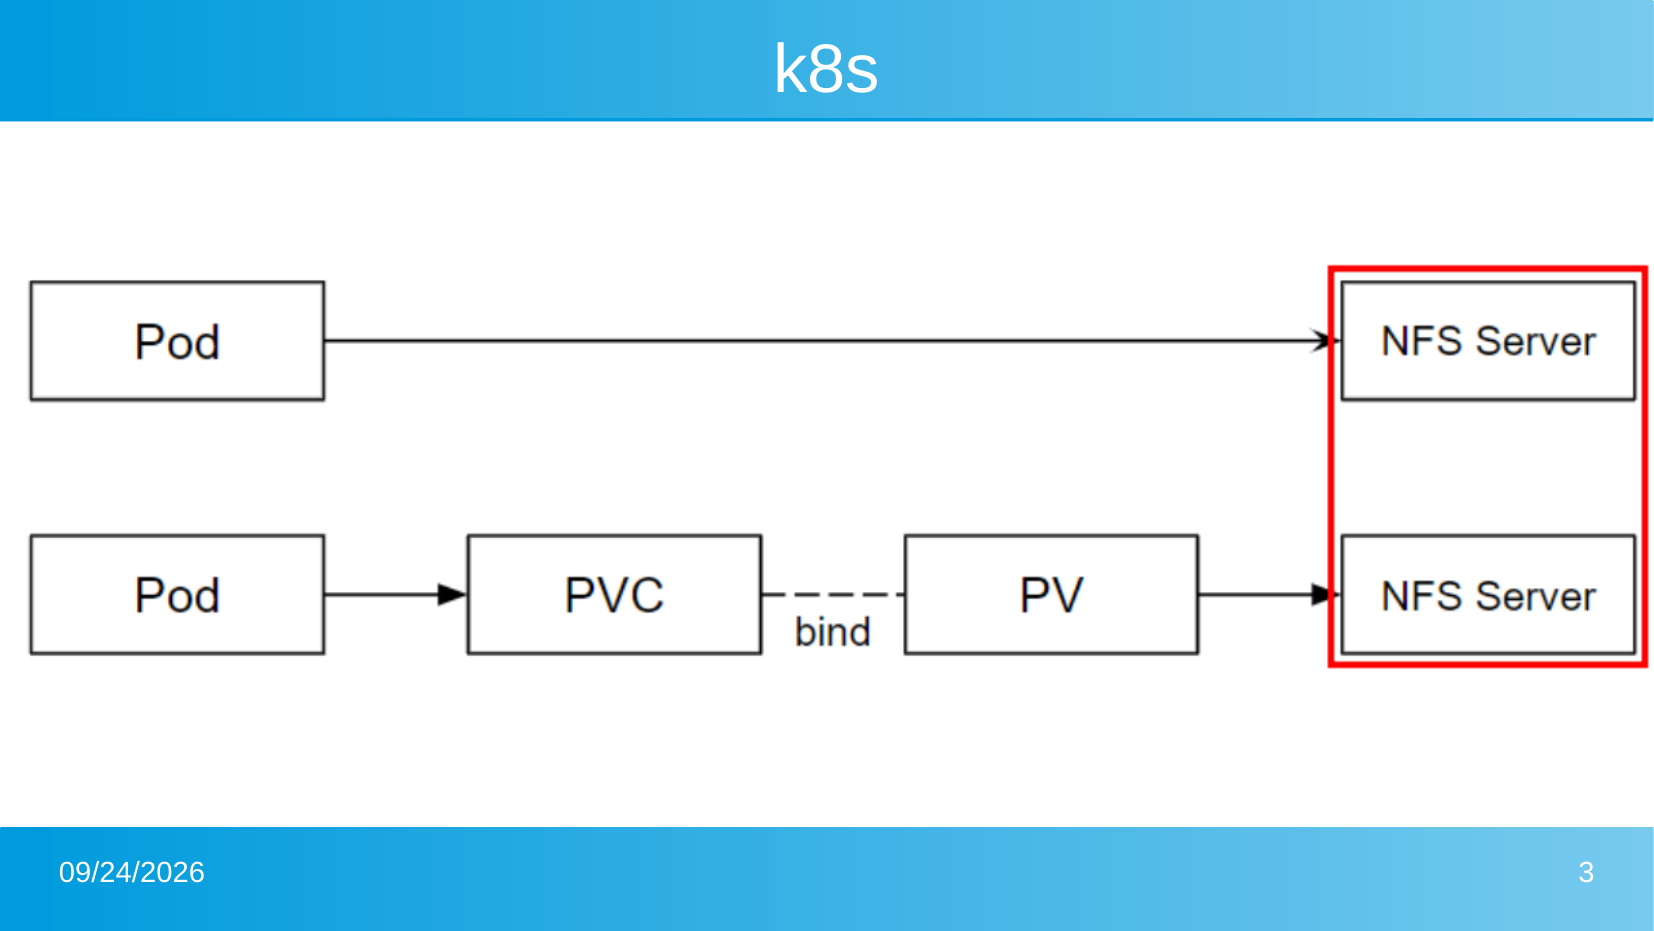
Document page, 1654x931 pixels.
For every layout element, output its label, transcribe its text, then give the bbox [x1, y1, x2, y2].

title k8s [59, 29, 1595, 108]
picture [3, 261, 1654, 674]
